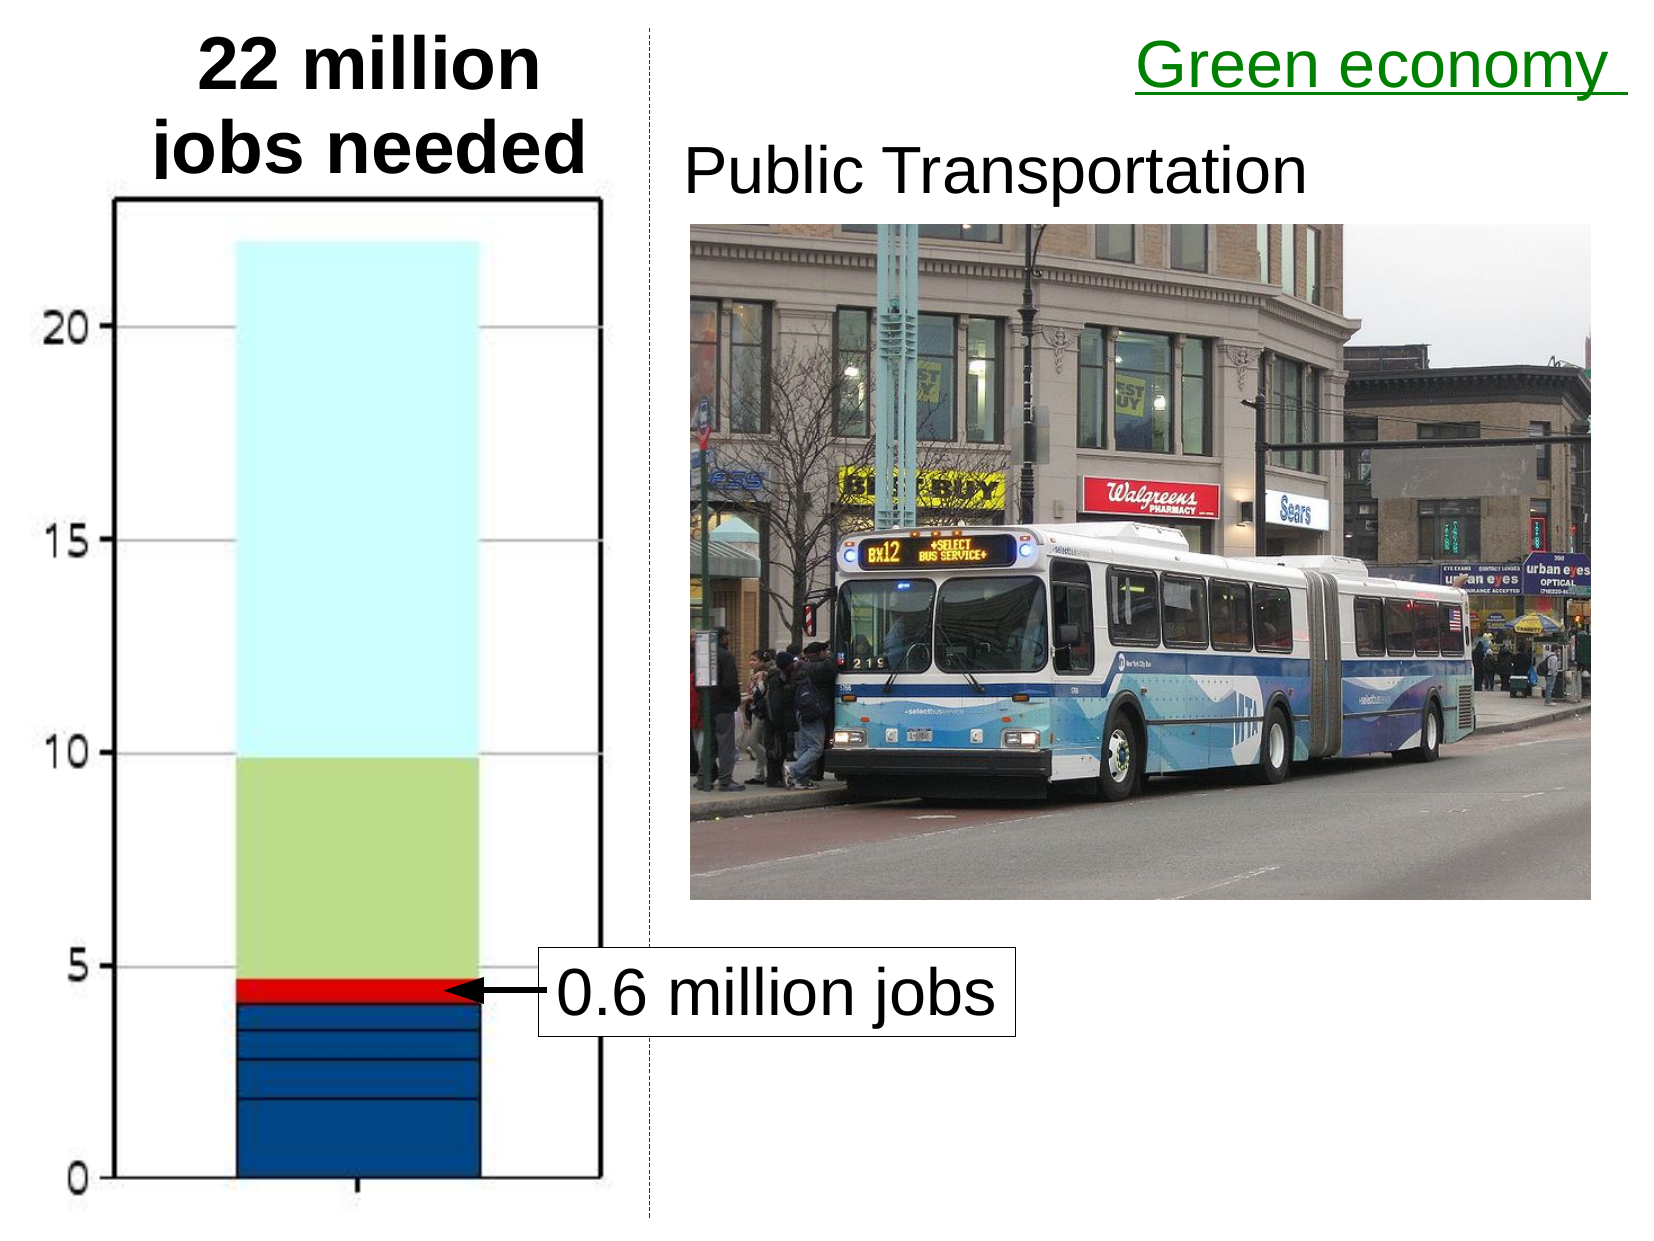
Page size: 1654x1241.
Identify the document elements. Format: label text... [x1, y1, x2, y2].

text_box Green economy [715, 19, 1643, 110]
picture [690, 224, 1591, 901]
text_box Public Transportation [668, 126, 1596, 216]
picture [30, 179, 616, 1231]
text_box 22 million jobs needed [126, 13, 614, 179]
text_box 0.6 million jobs [538, 947, 1016, 1037]
